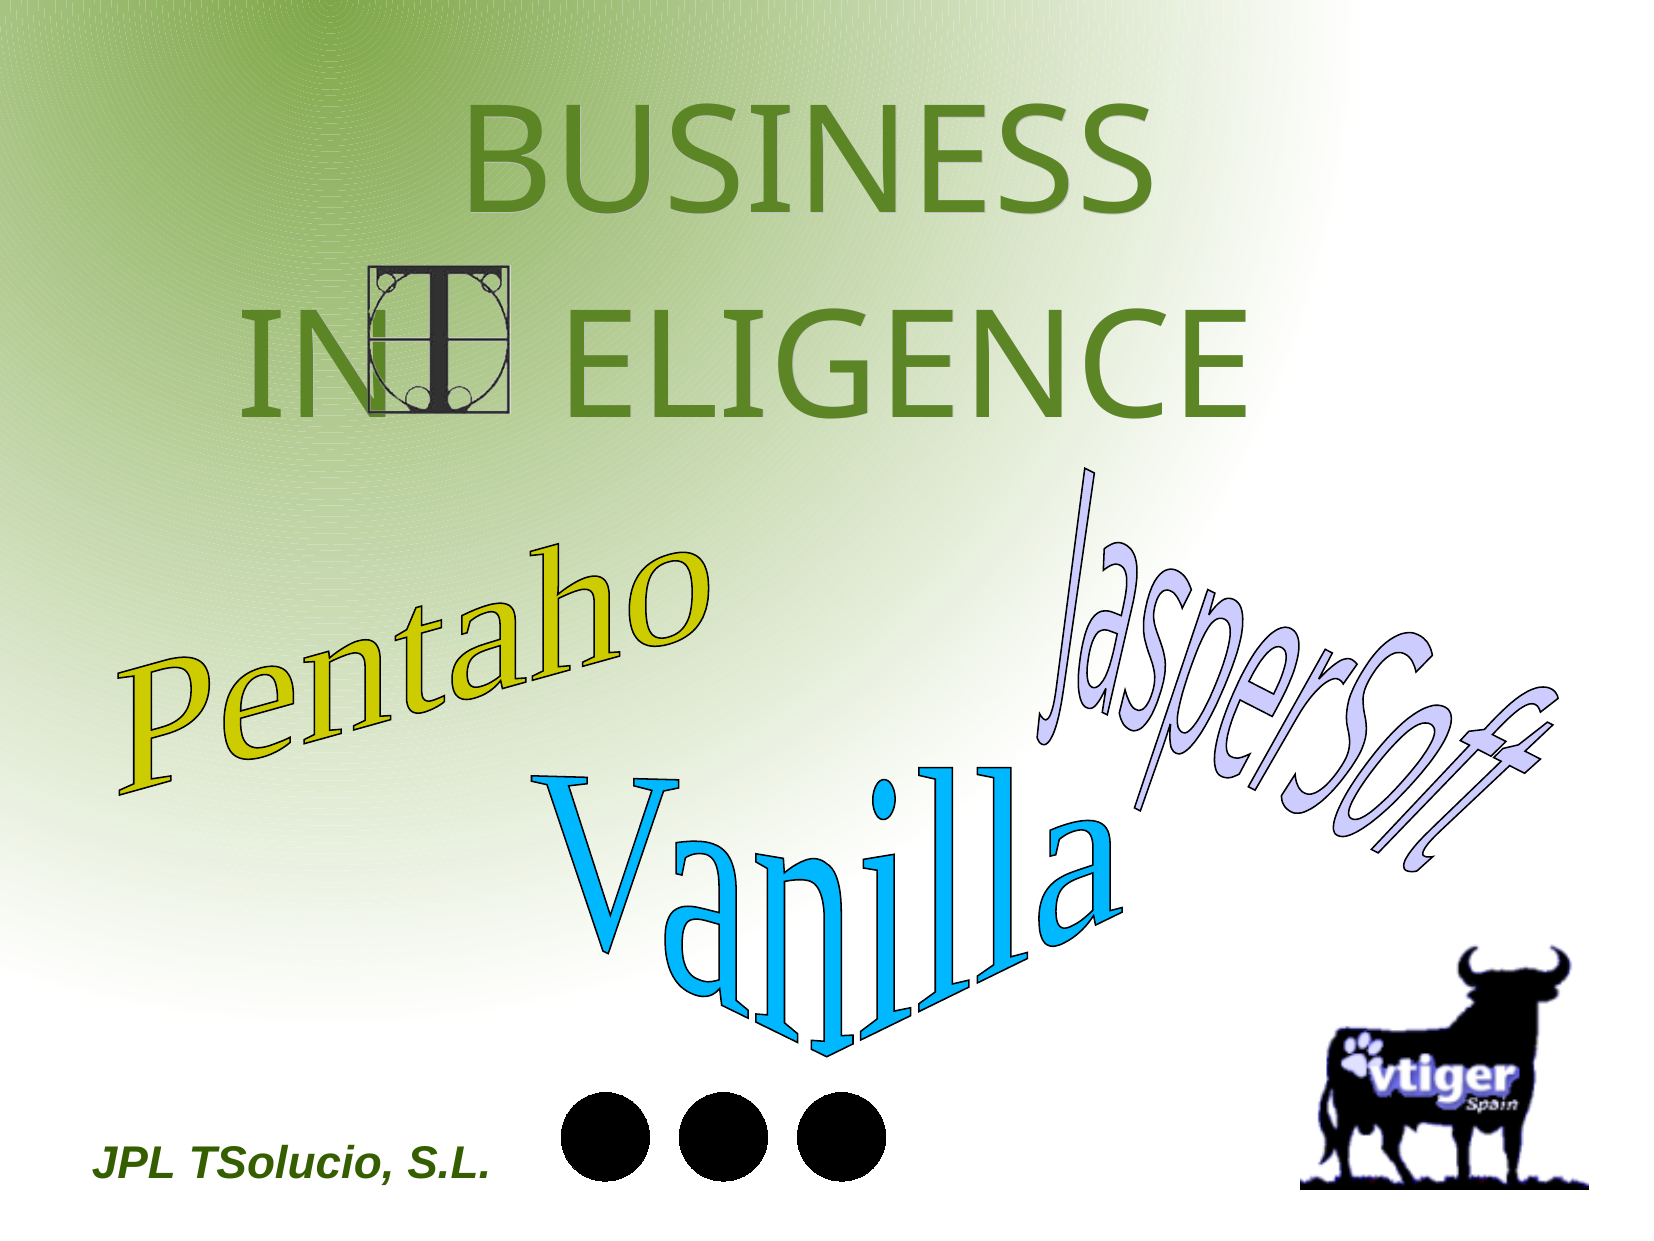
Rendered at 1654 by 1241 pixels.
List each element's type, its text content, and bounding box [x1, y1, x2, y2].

text_box JasperSoft [1281, 632, 1433, 814]
title BUSINESS IN ELIGENCE [0, 82, 1654, 432]
text_box [561, 1092, 650, 1182]
text_box JasperSoft [1333, 705, 1452, 837]
text_box JasperSoft [1248, 649, 1358, 791]
text_box Pentaho [452, 603, 526, 700]
text_box Vanilla [977, 767, 1028, 983]
text_box Pentaho [530, 543, 620, 681]
text_box JasperSoft [1119, 569, 1192, 731]
text_box JasperSoft [1134, 589, 1243, 811]
picture [366, 265, 514, 414]
text_box Vanilla [1038, 820, 1123, 947]
text_box Pentaho [395, 606, 445, 714]
text_box Vanilla [531, 775, 679, 954]
text_box JasperSoft [1037, 468, 1095, 745]
text_box Vanilla [665, 841, 749, 1019]
text_box Pentaho [629, 552, 709, 647]
text_box JasperSoft [1078, 542, 1137, 715]
text_box JasperSoft [1214, 627, 1299, 778]
text_box Vanilla [755, 853, 853, 1057]
text_box [679, 1092, 768, 1182]
text_box JasperSoft [1371, 686, 1559, 853]
picture [1300, 939, 1589, 1190]
text_box Vanilla [860, 854, 911, 1041]
text_box [797, 1092, 886, 1182]
text_box Pentaho [224, 666, 294, 760]
text_box Vanilla [918, 767, 969, 1012]
text_box Pentaho [304, 639, 391, 744]
text_box JasperSoft [1403, 722, 1553, 872]
text_box Vanilla [872, 779, 896, 820]
text_box Pentaho [118, 657, 210, 796]
